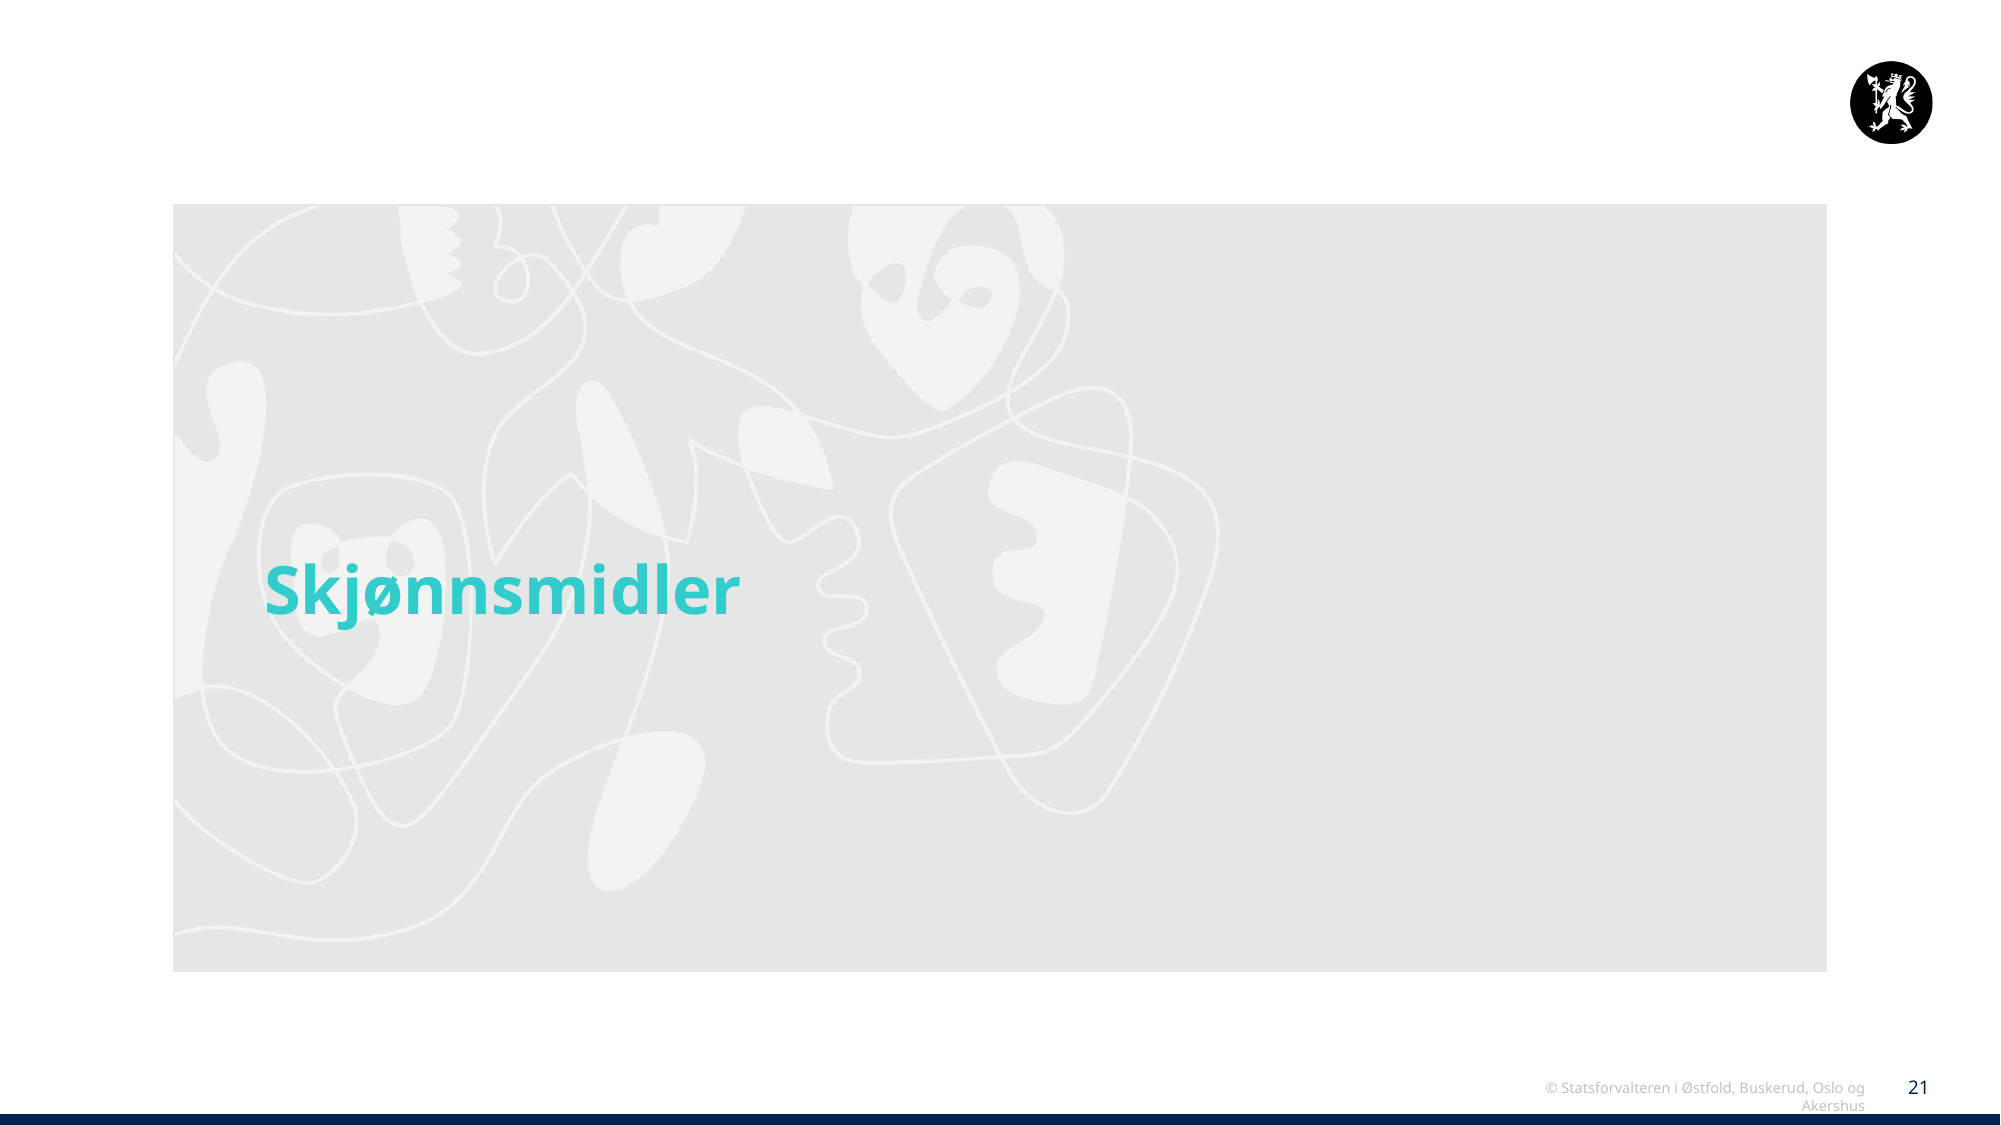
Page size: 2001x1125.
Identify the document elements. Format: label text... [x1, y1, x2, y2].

list Skjønnsmidler [249, 305, 1706, 871]
